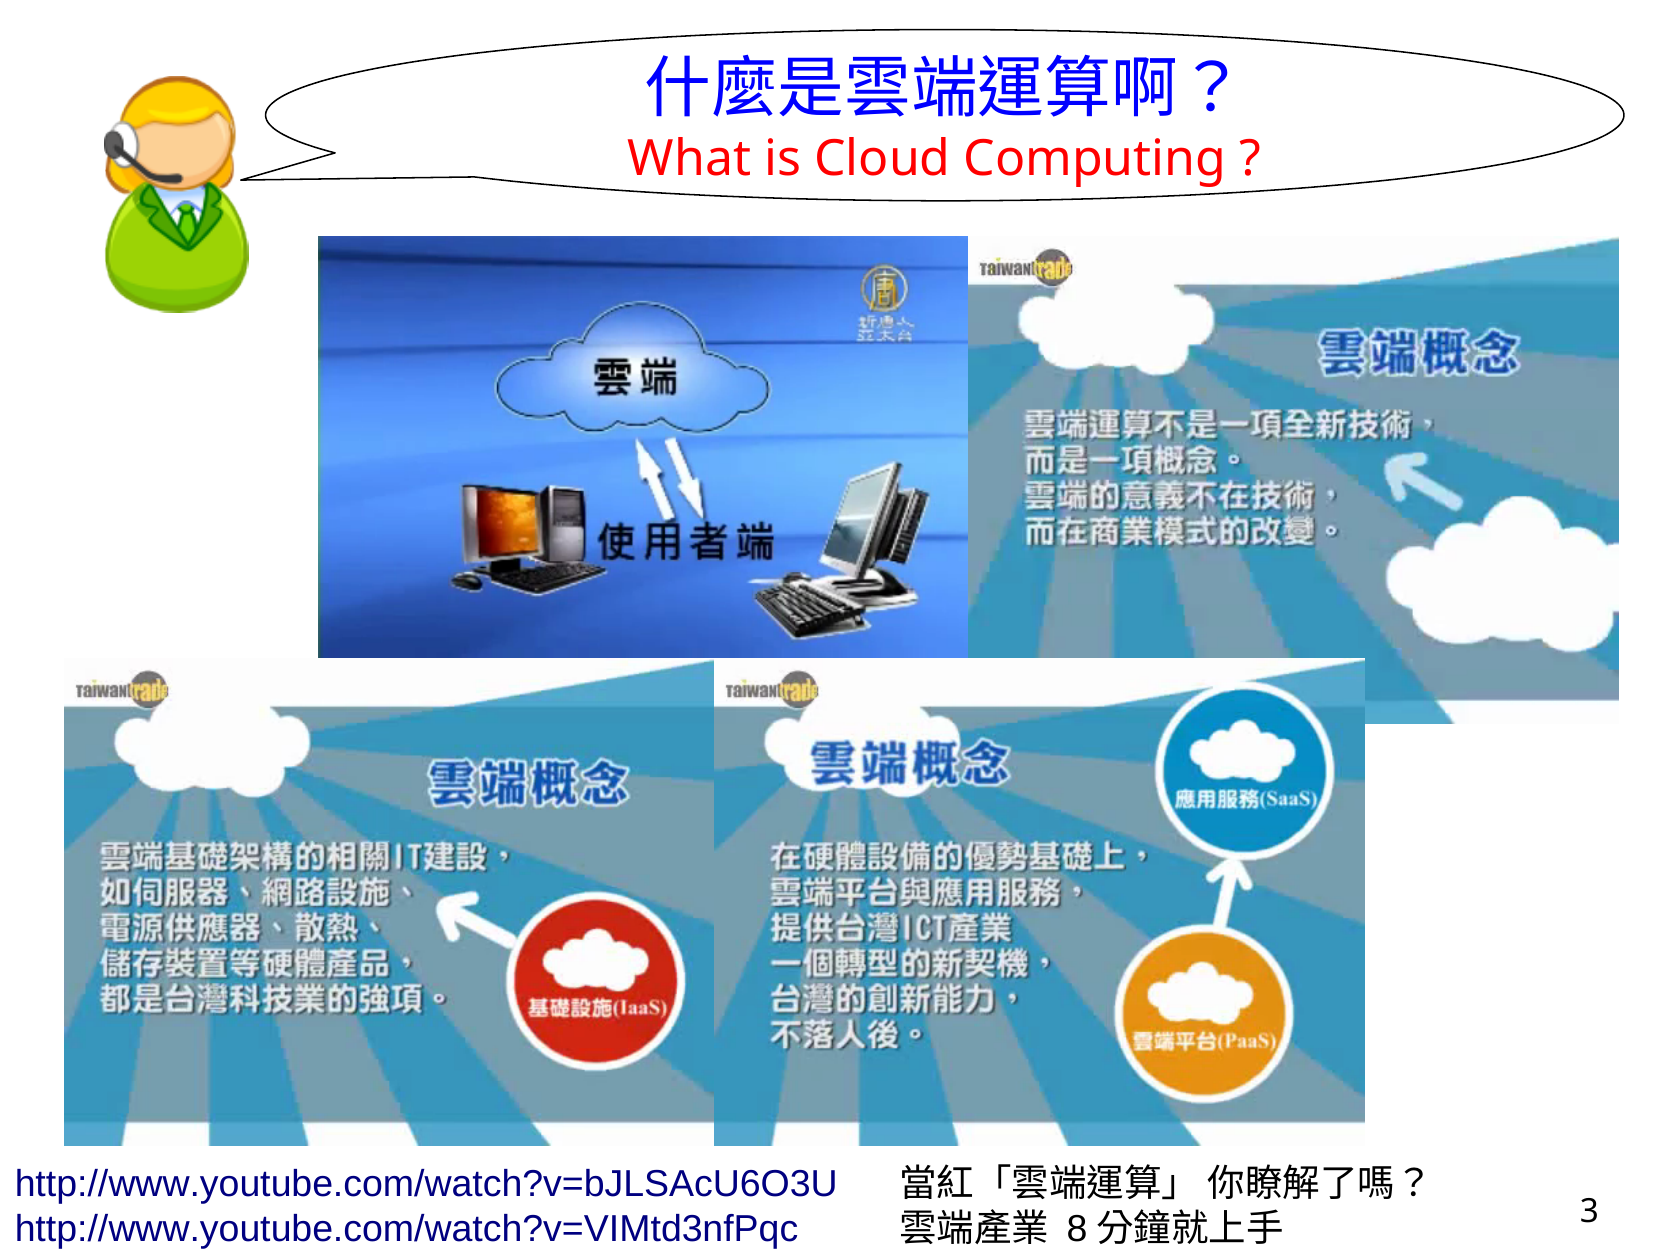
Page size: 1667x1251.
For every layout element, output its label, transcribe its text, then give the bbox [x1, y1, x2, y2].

text_box http://www.youtube.com/watch?v=bJLSAcU6O3U 當紅「雲端運算」 你瞭解了嗎？ http://www.youtube.com/watch?v=VIMtd3nfPqc 雲端產業 8分鐘就上手 [0, 1151, 1667, 1251]
picture [64, 236, 1619, 1146]
text_box 什麼是雲端運算啊？ What is Cloud Computing ? [240, 29, 1624, 201]
picture [104, 76, 249, 314]
